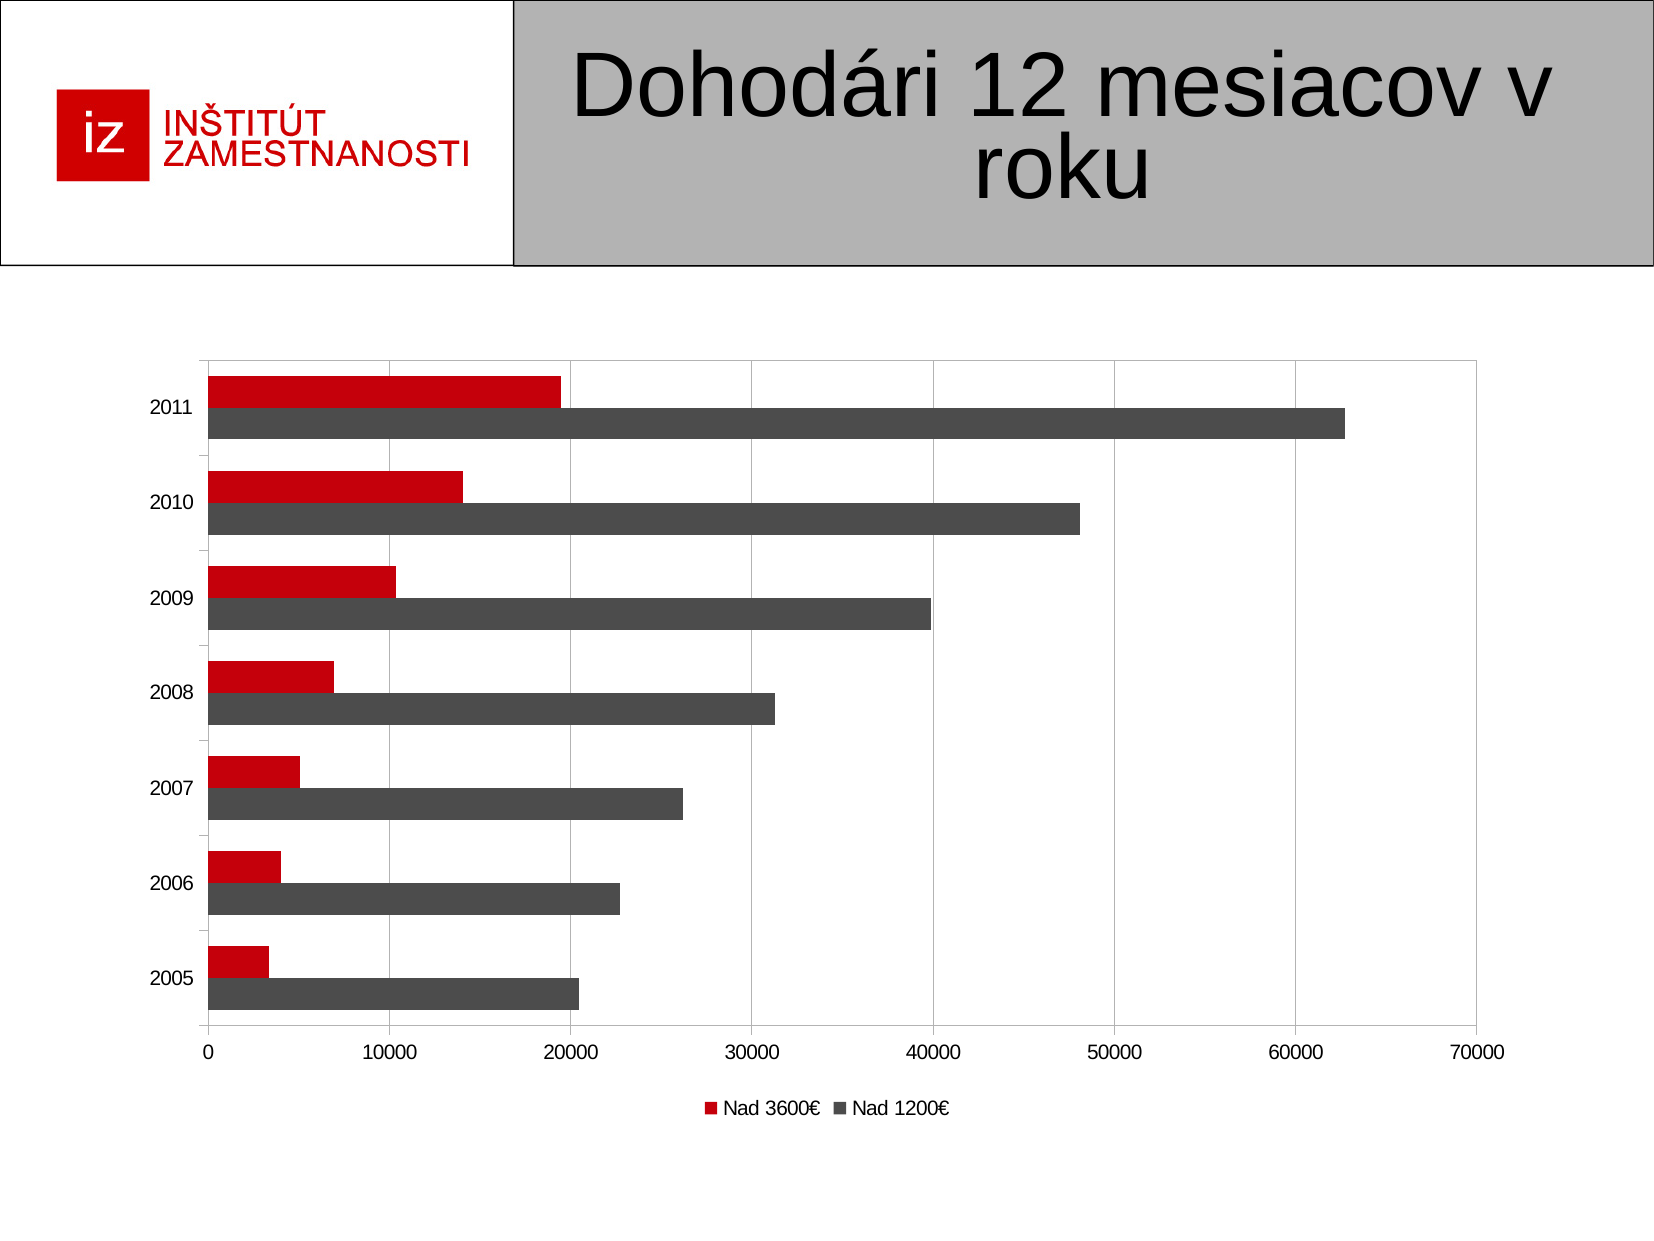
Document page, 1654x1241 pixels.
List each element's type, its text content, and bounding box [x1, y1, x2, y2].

chart [121, 344, 1533, 1126]
title Dohodári 12 mesiacov v roku [561, 29, 1565, 237]
picture [5, 8, 512, 257]
